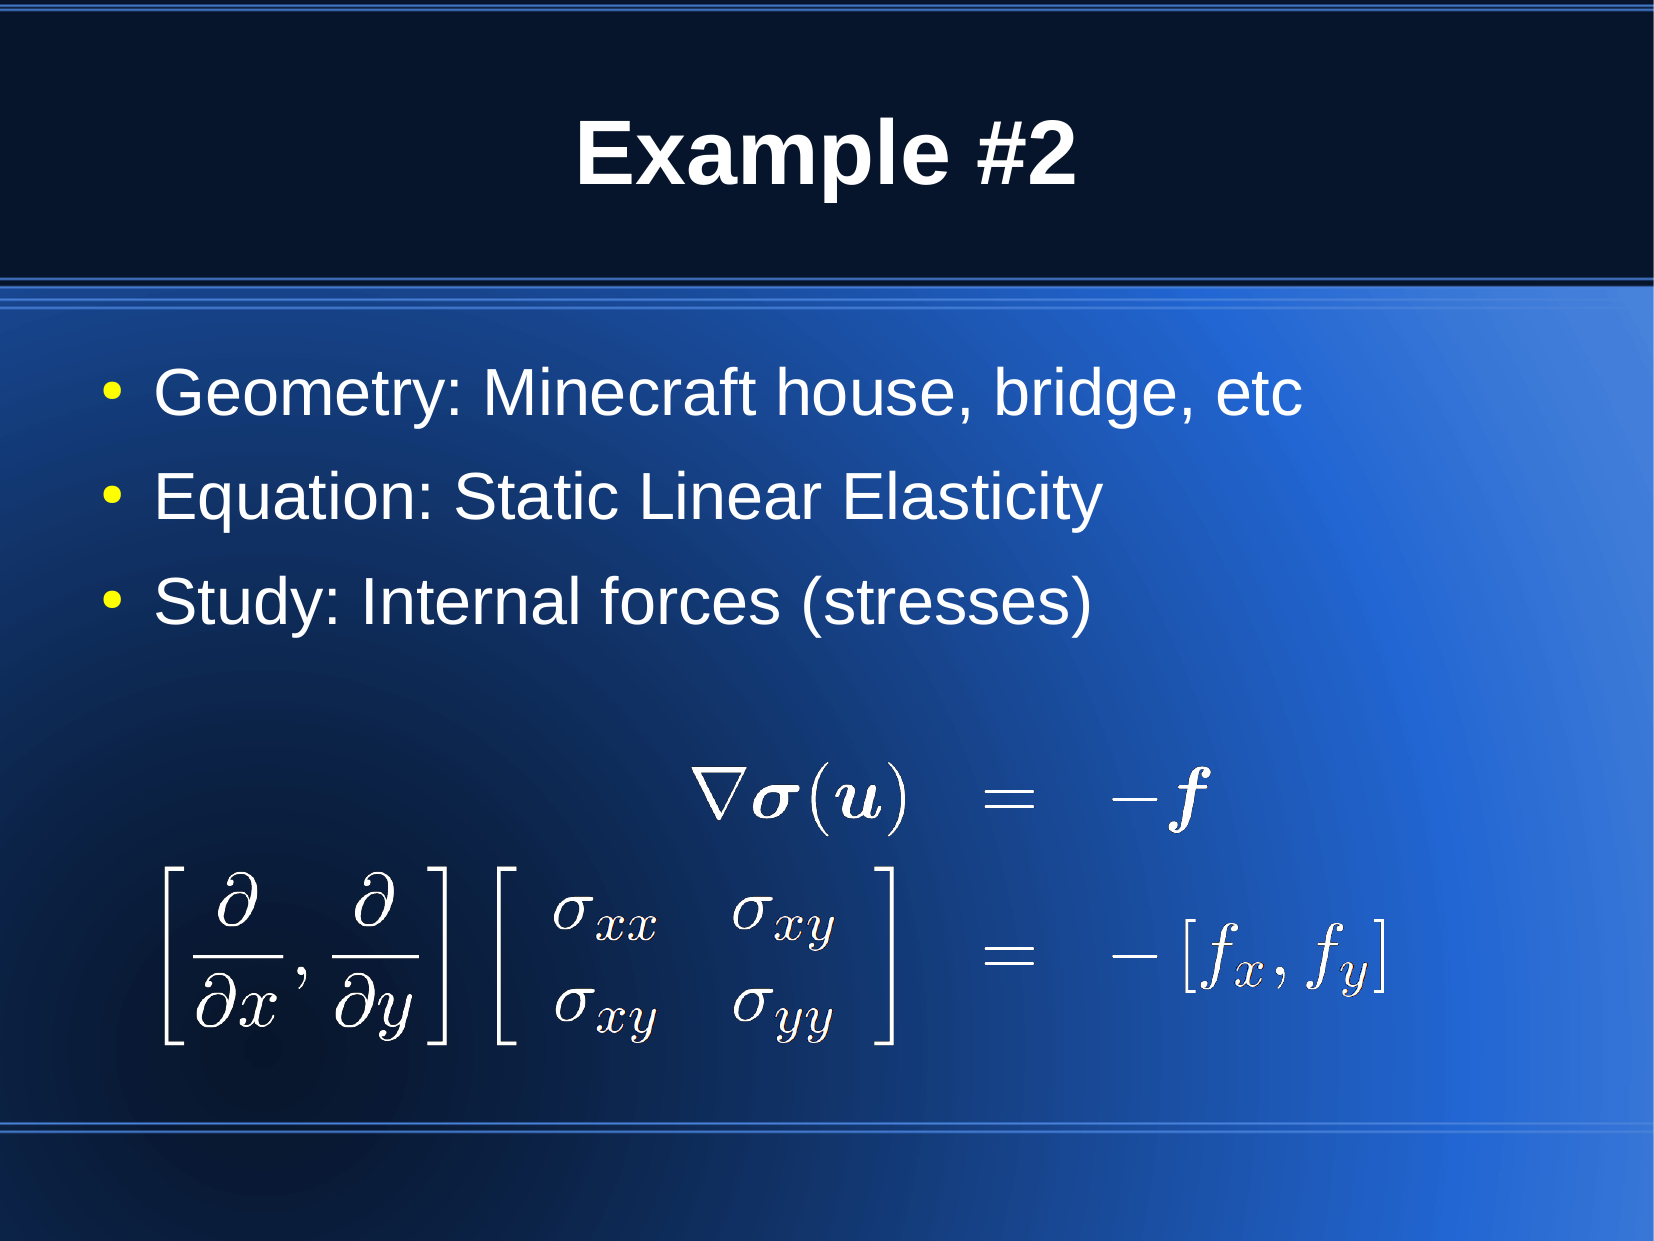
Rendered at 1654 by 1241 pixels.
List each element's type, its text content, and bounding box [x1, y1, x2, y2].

title Example #2 [82, 49, 1571, 257]
list Geometry: Minecraft house, bridge, etc Equation: Static Linear Elasticity Study: Internal forces (stresses) [82, 355, 1571, 1075]
picture [0, 0, 1654, 1241]
